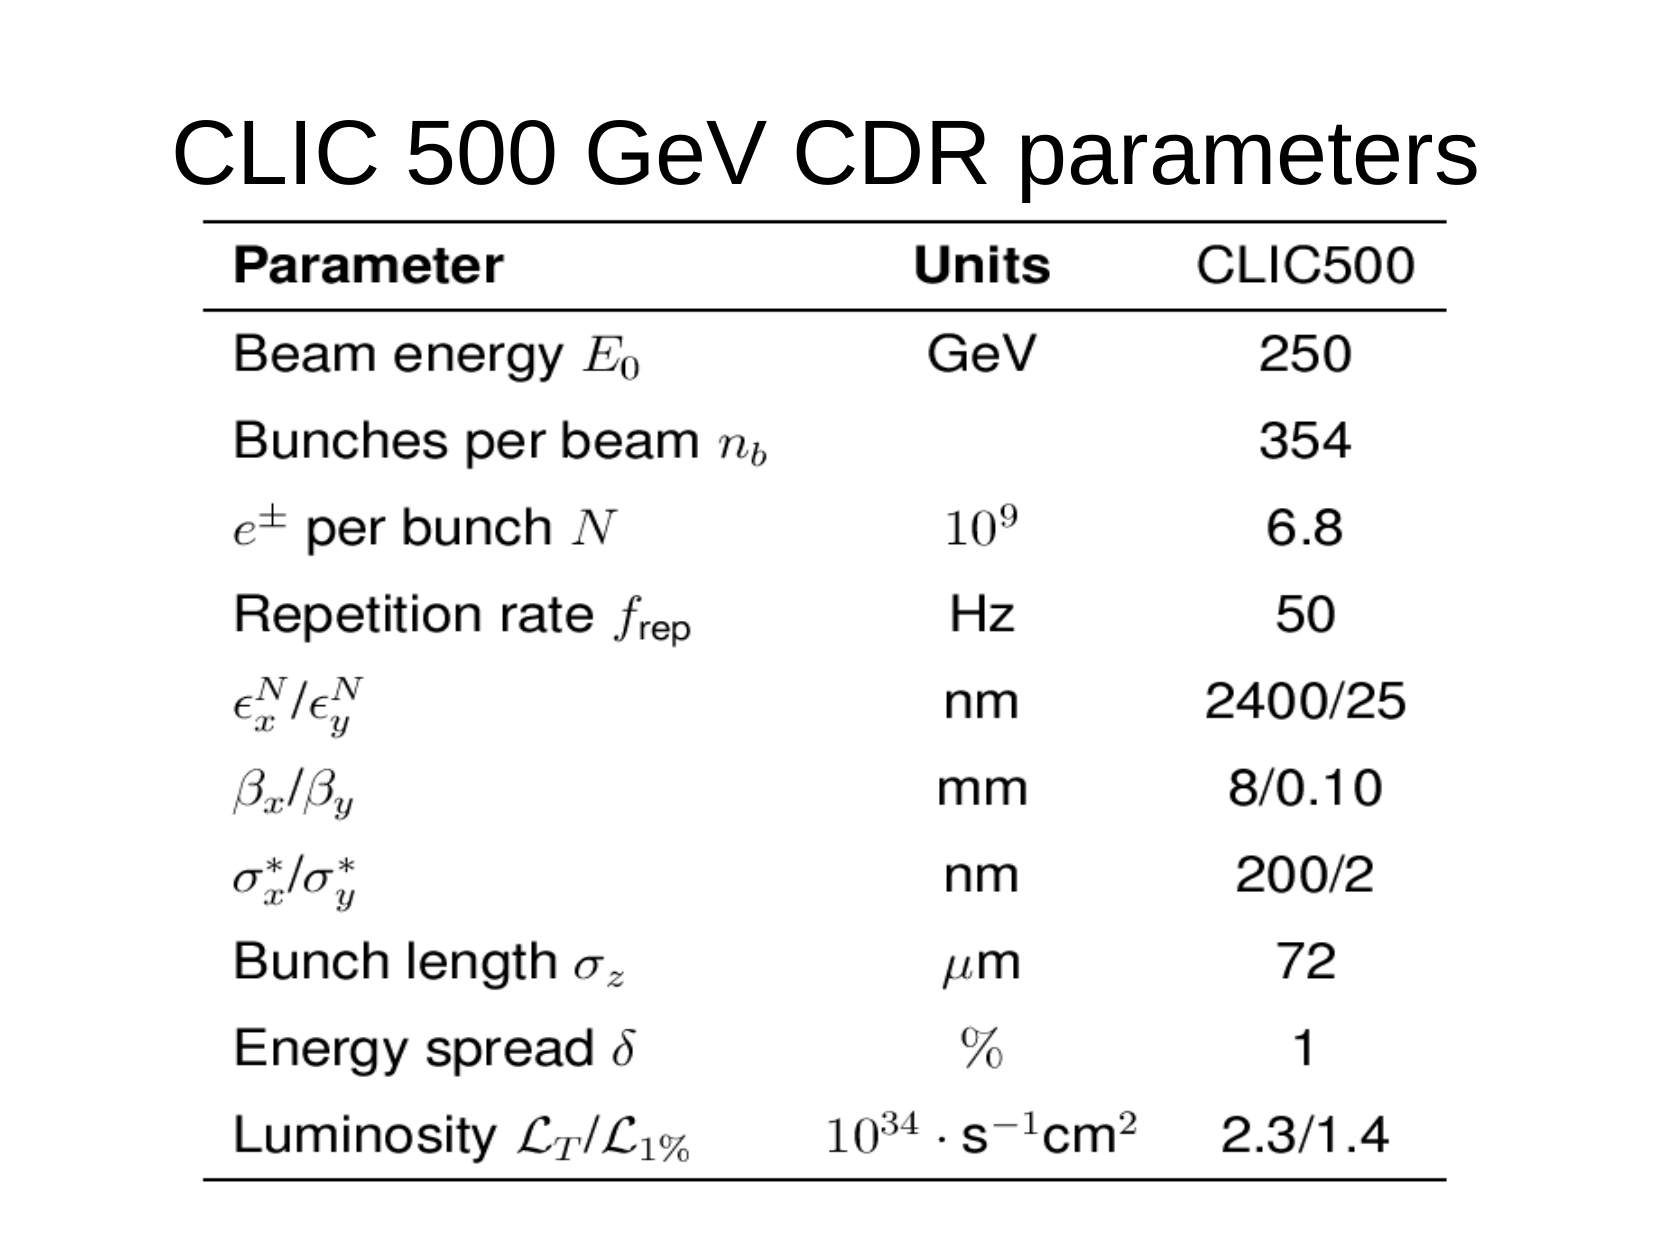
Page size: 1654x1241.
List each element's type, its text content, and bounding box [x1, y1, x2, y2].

title CLIC 500 GeV CDR parameters [82, 56, 1571, 250]
picture [180, 209, 1456, 1186]
